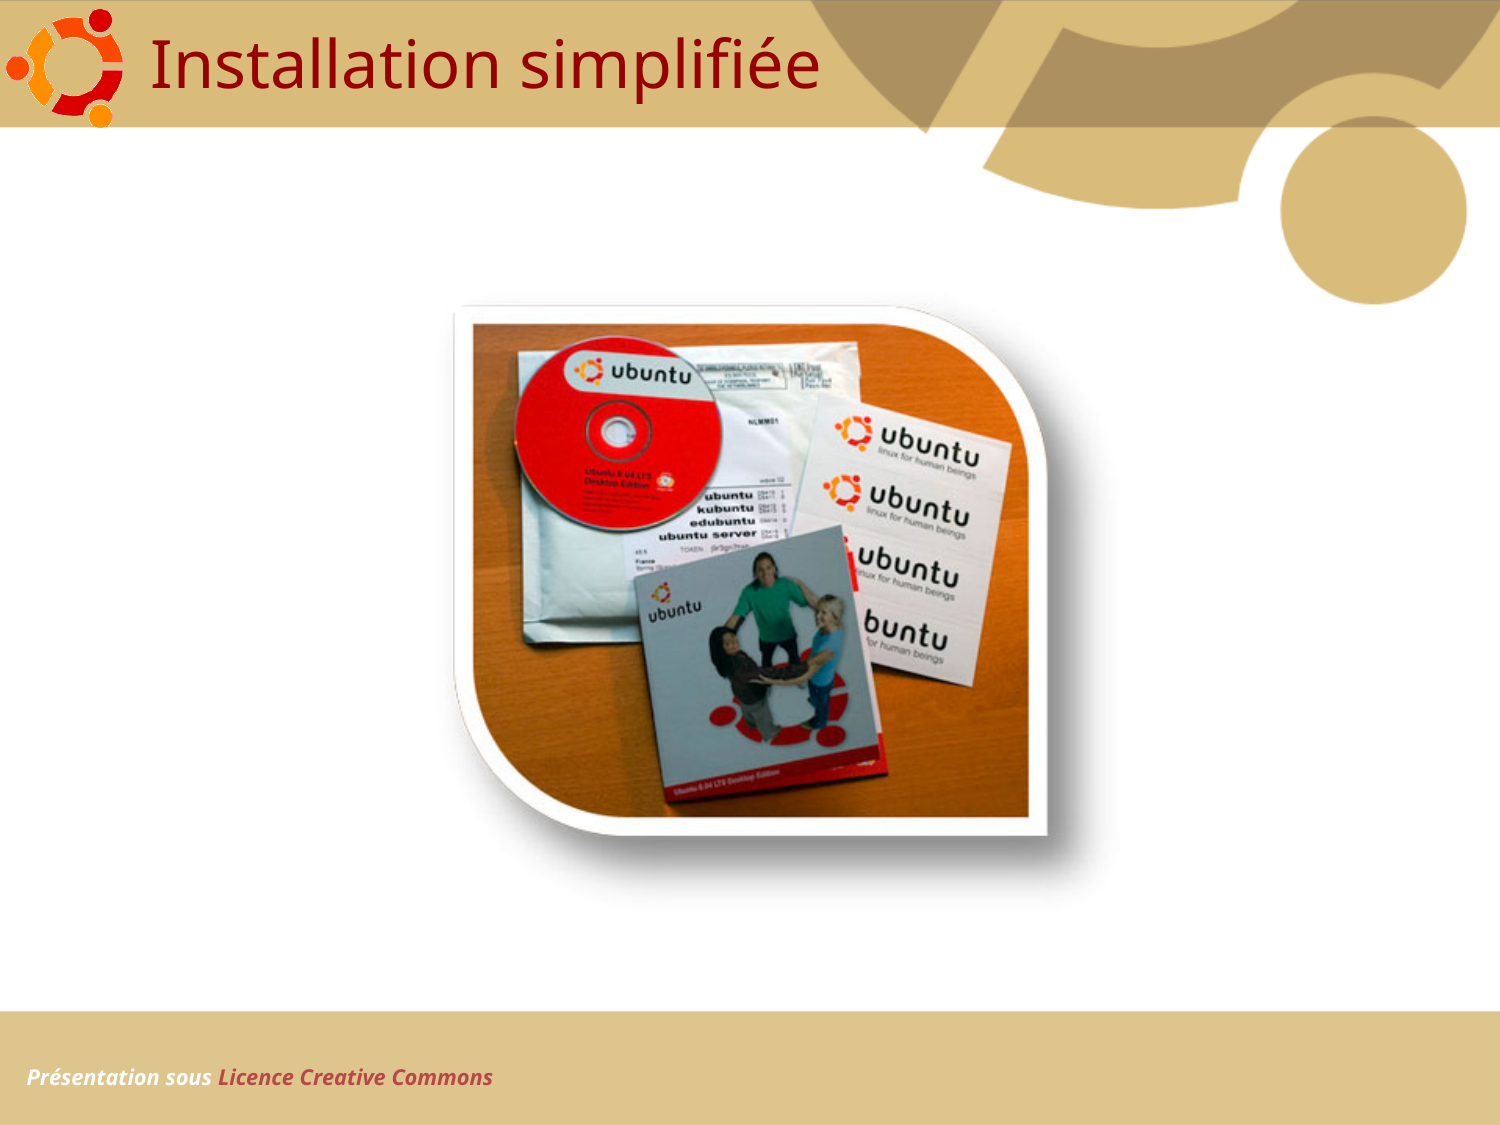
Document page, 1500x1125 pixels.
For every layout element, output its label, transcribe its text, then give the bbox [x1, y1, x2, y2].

title Installation simplifiée [135, 0, 1418, 126]
picture [0, 0, 1500, 916]
